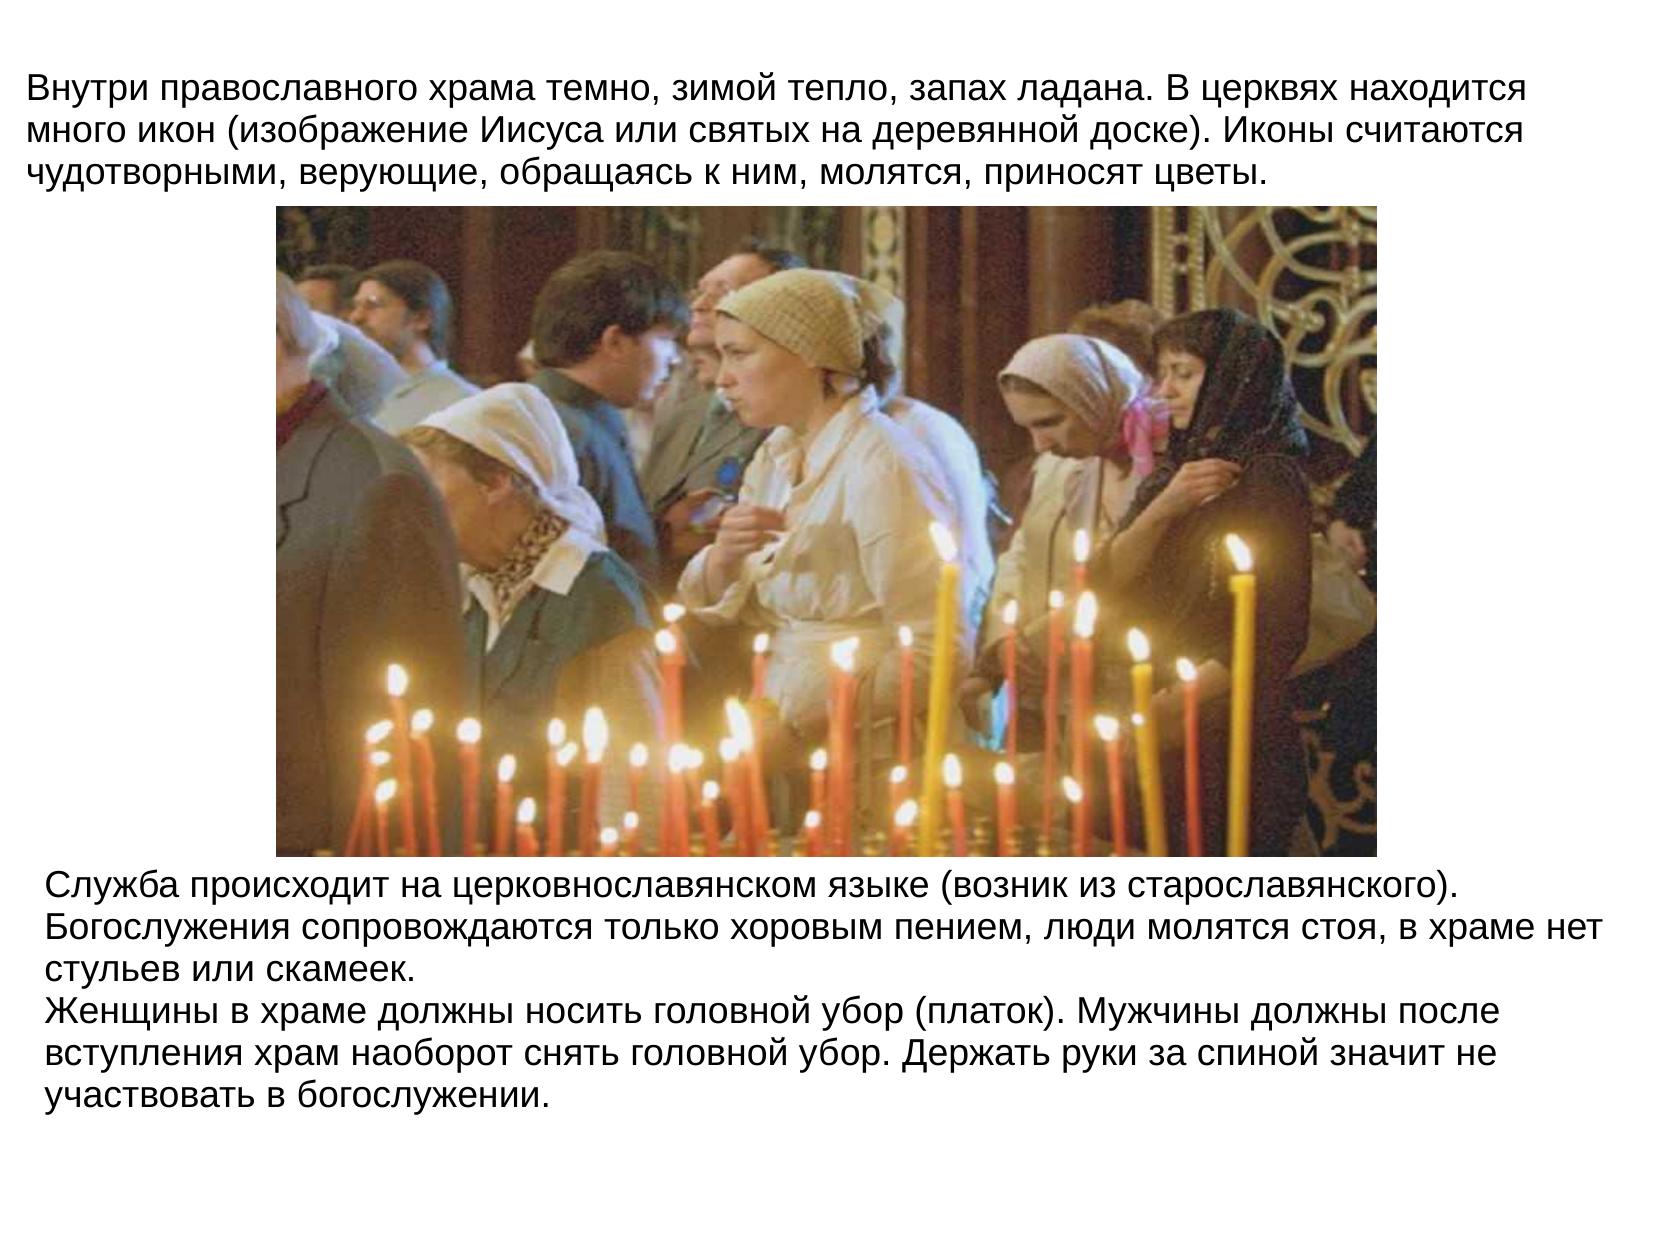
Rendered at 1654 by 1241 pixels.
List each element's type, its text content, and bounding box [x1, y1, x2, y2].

picture [276, 206, 1377, 857]
text_box Внутри православного храма темно, зимой тепло, запах ладана. В церквях находится много икон (изображение Иисуса или святых на деревянной доске). Иконы считаются чудотворными, верующие, обращаясь к ним, молятся, приносят цветы. [11, 59, 1654, 207]
text_box Служба происходит на церковнославянском языке (возник из старославянского). Богослужения сопровождаются только хоровым пением, люди молятся стоя, в храме нет стульев или скамеек. Женщины в храме должны носить головной убор (платок). Мужчины должны после вступления храм наоборот снять головной убор. Держать руки за спиной значит не участвовать в богослужении. [29, 856, 1654, 1152]
